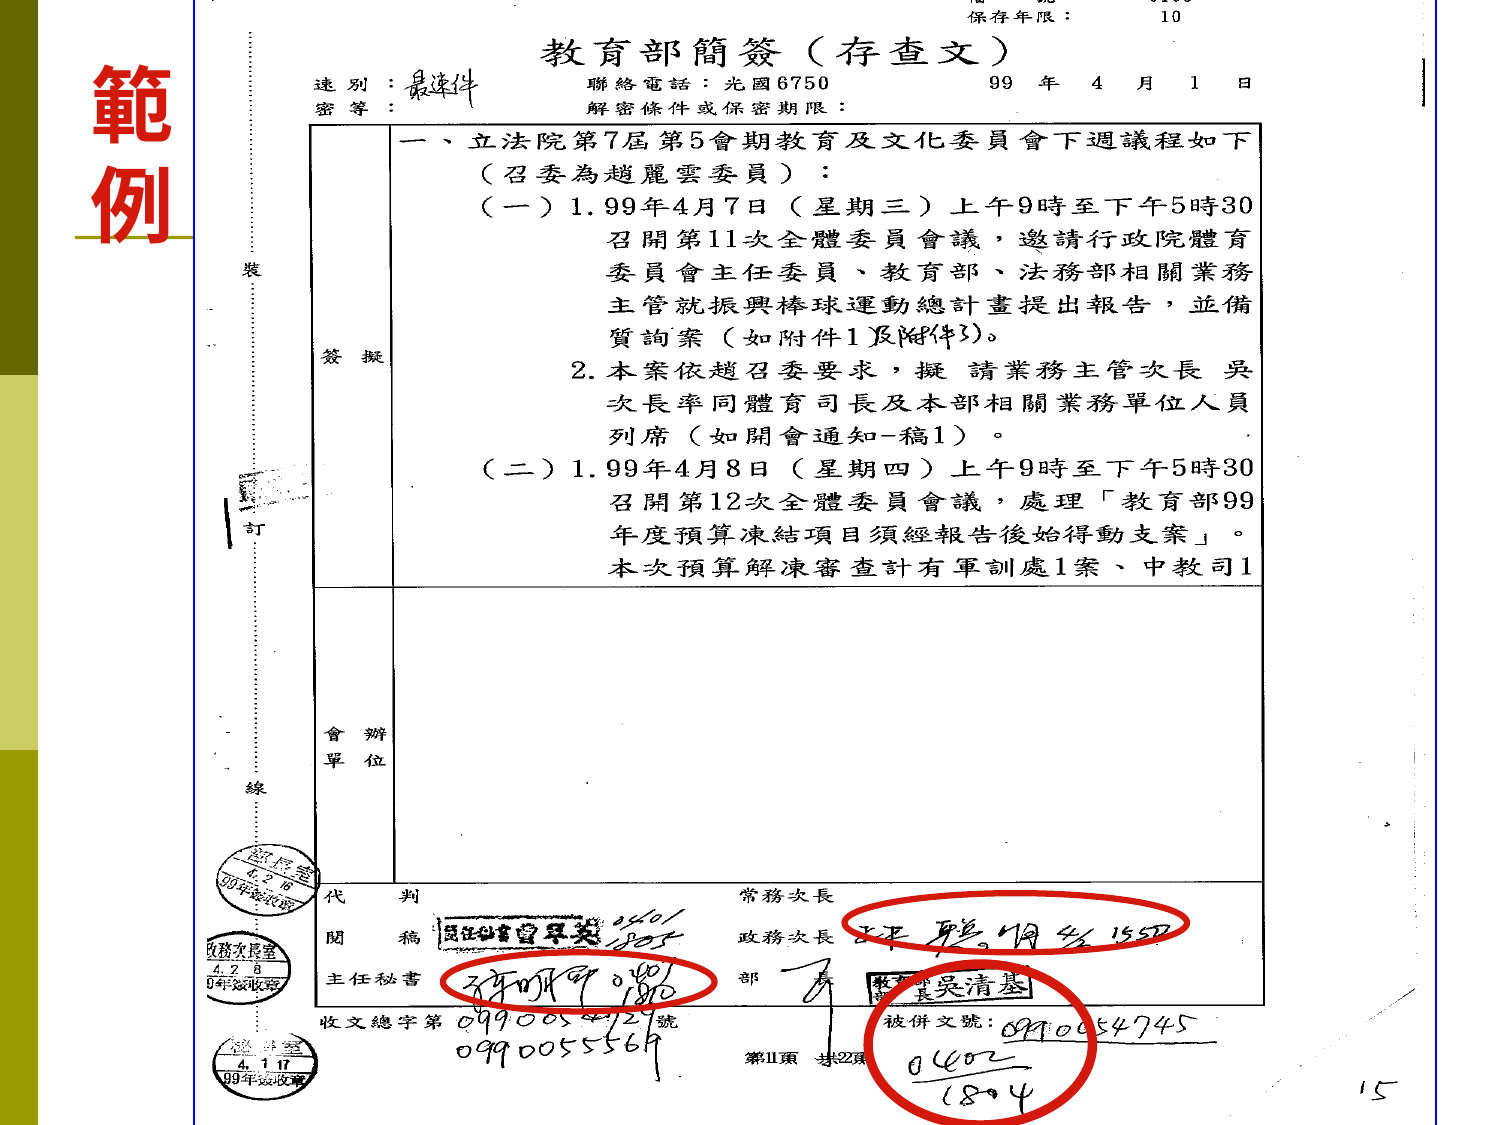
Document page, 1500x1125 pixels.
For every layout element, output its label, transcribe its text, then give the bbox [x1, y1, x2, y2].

picture [873, 969, 1087, 1120]
title 範 例 [75, 45, 193, 233]
picture [194, 0, 1436, 1125]
